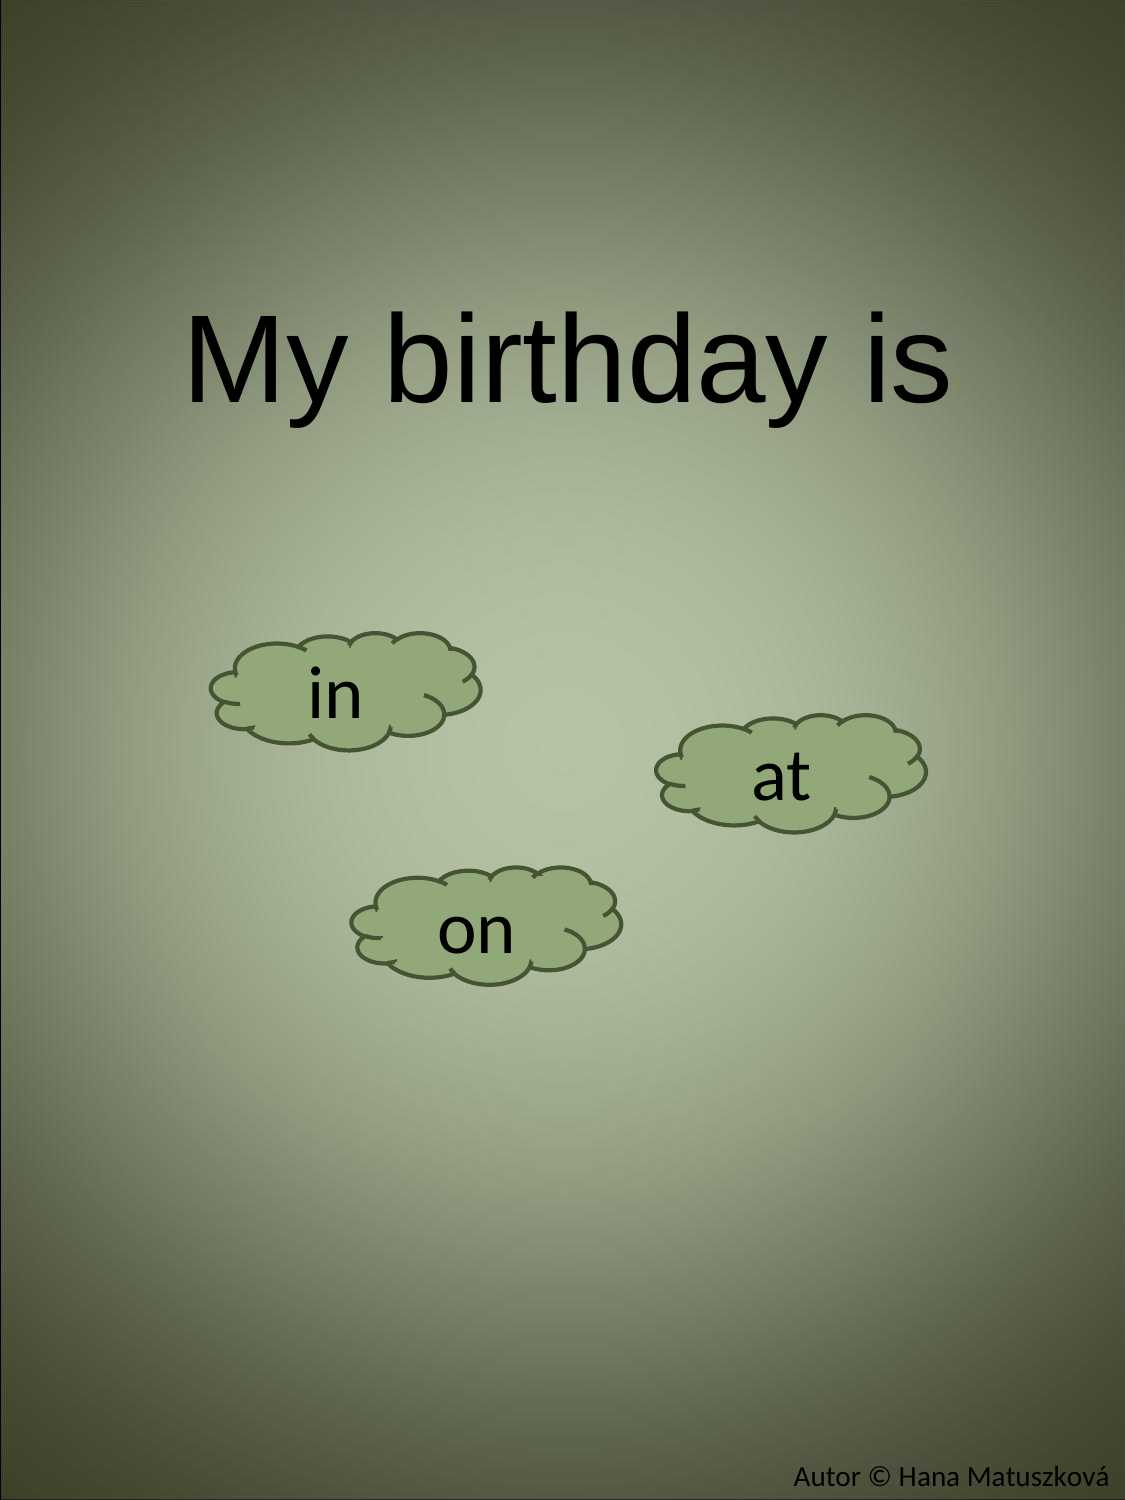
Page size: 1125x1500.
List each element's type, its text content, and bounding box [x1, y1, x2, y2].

text_box on [351, 867, 622, 985]
text_box Autor © Hana Matuszková [778, 1449, 1125, 1500]
text_box at [656, 715, 926, 833]
picture [0, 0, 1125, 1500]
text_box My birthday is [164, 270, 973, 436]
text_box in [210, 633, 481, 751]
